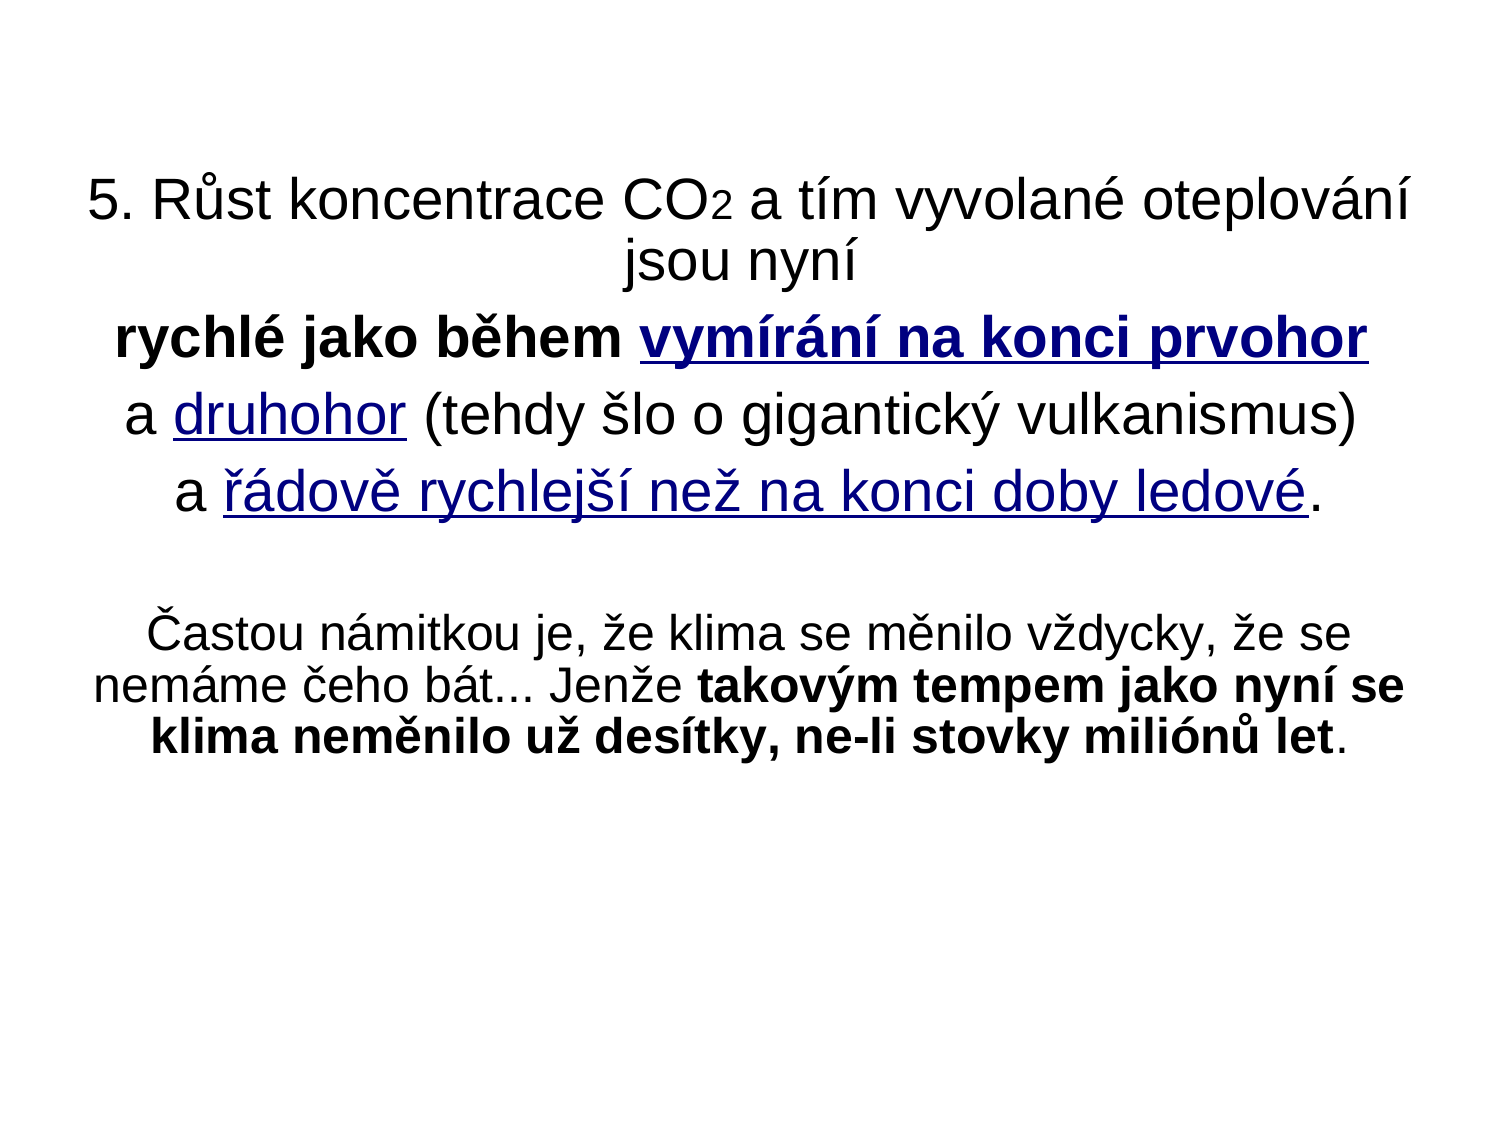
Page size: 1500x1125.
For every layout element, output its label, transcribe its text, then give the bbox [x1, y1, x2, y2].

subtitle 5. Růst koncentrace CO2 a tím vyvolané oteplování jsou nyní rychlé jako během vymírání na konci prvohor a druhohor (tehdy šlo o gigantický vulkanismus) a řádově rychlejší než na konci doby ledové. Častou námitkou je, že klima se měnilo vždycky, že se nemáme čeho bát... Jenže takovým tempem jako nyní se klima neměnilo už desítky, ne-li stovky miliónů let. [75, 21, 1425, 915]
